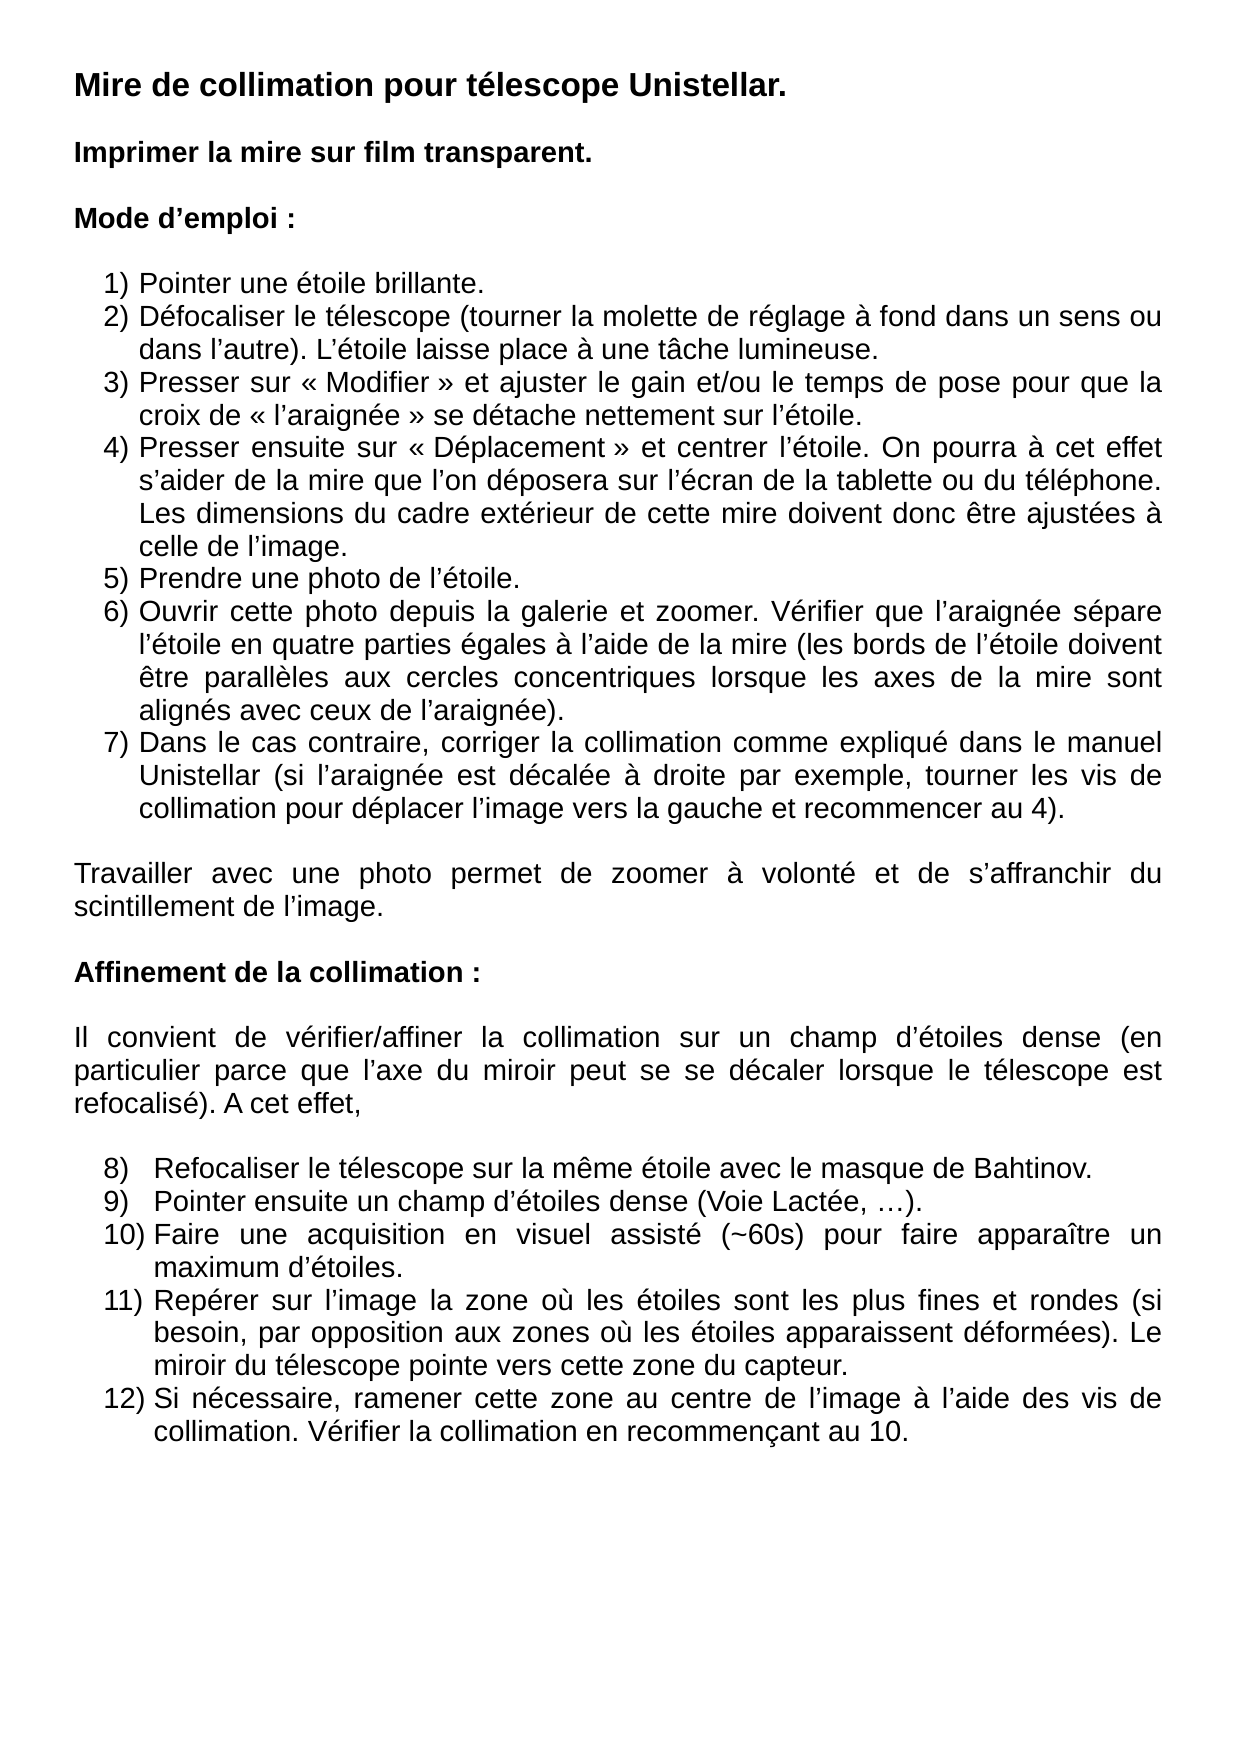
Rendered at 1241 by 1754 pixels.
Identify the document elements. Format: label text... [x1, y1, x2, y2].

text_box Mire de collimation pour télescope Unistellar. Imprimer la mire sur film transparent. Mode d’emploi : Pointer une étoile brillante. Défocaliser le télescope (tourner la molette de réglage à fond dans un sens ou dans l’autre). L’étoile laisse place à une tâche lumineuse. Presser sur « Modifier » et ajuster le gain et/ou le temps de pose pour que la croix de « l’araignée » se détache nettement sur l’étoile. Presser ensuite sur « Déplacement » et centrer l’étoile. On pourra à cet effet s’aider de la mire que l’on déposera sur l’écran de la tablette ou du téléphone. Les dimensions du cadre extérieur de cette mire doivent donc être ajustées à celle de l’image. Prendre une photo de l’étoile. Ouvrir cette photo depuis la galerie et zoomer. Vérifier que l’araignée sépare l’étoile en quatre parties égales à l’aide de la mire (les bords de l’étoile doivent être parallèles aux cercles concentriques lorsque les axes de la mire sont alignés avec ceux de l’araignée). Dans le cas contraire, corriger la collimation comme expliqué dans le manuel Unistellar (si l’araignée est décalée à droite par exemple, tourner les vis de collimation pour déplacer l’image vers la gauche et recommencer au 4). Travailler avec une photo permet de zoomer à volonté et de s’affranchir du scintillement de l’image. Affinement de la collimation : Il convient de vérifier/affiner la collimation sur un champ d’étoiles dense (en particulier parce que l’axe du miroir peut se se décaler lorsque le télescope est refocalisé). A cet effet, Refocaliser le télescope sur la même étoile avec le masque de Bahtinov. Pointer ensuite un champ d’étoiles dense (Voie Lactée, …). Faire une acquisition en visuel assisté (~60s) pour faire apparaître un maximum d’étoiles. Repérer sur l’image la zone où les étoiles sont les plus fines et rondes (si besoin, par opposition aux zones où les étoiles apparaissent déformées). Le miroir du télescope pointe vers cette zone du capteur. Si nécessaire, ramener cette zone au centre de l’image à l’aide des vis de collimation. Vérifier la collimation en recommençant au 10. [59, 59, 1181, 1693]
